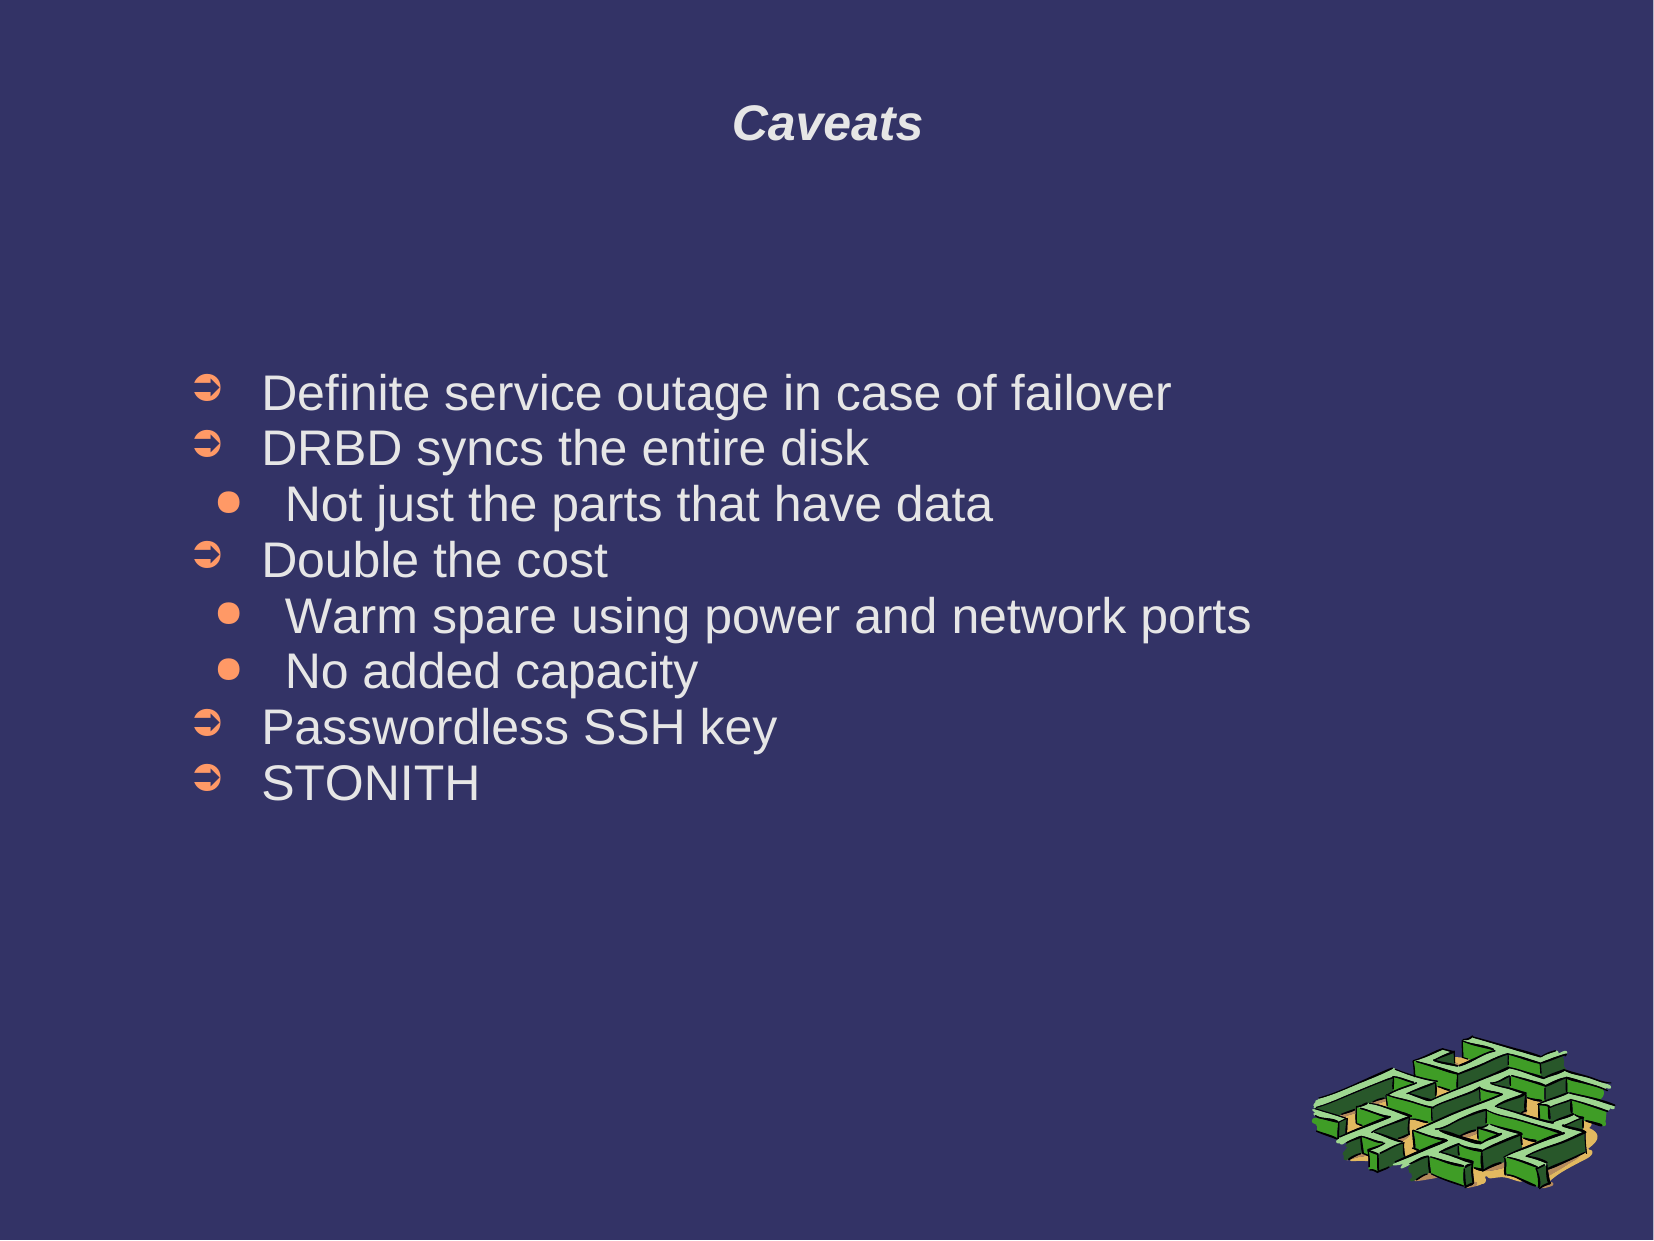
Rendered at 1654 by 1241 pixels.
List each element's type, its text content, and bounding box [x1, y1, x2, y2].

title Caveats [121, 19, 1534, 227]
list Definite service outage in case of failover DRBD syncs the entire disk Not just the parts that have data Double the cost Warm spare using power and network ports No added capacity Passwordless SSH key STONITH [178, 364, 1570, 1085]
